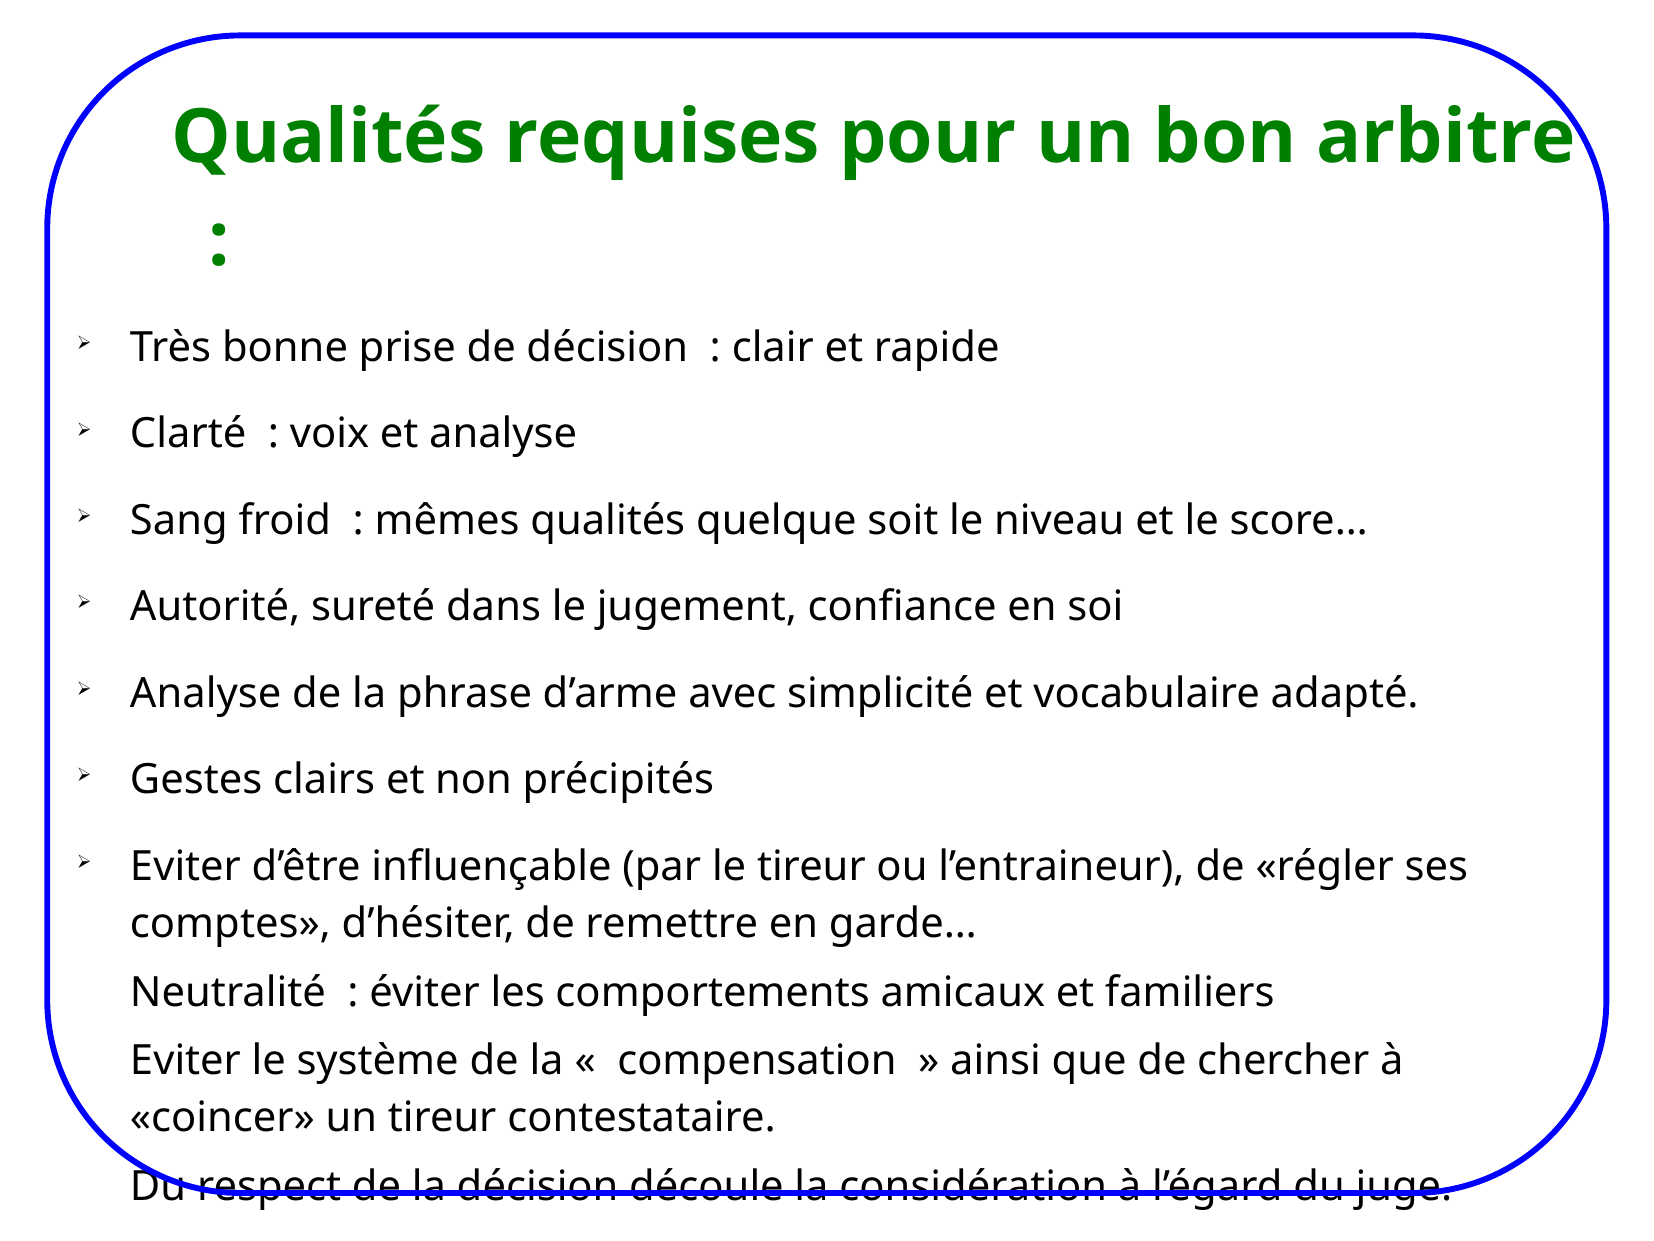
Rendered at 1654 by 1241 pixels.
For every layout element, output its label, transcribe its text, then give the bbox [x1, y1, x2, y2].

list Qualités requises pour un bon arbitre : Très bonne prise de décision : clair et rapide Clarté : voix et analyse Sang froid : mêmes qualités quelque soit le niveau et le score… Autorité, sureté dans le jugement, confiance en soi Analyse de la phrase d’arme avec simplicité et vocabulaire adapté. Gestes clairs et non précipités Eviter d’être influençable (par le tireur ou l’entraineur), de «régler ses comptes», d’hésiter, de remettre en garde… Neutralité : éviter les comportements amicaux et familiers Eviter le système de la « compensation » ainsi que de chercher à «coincer» un tireur contestataire. Du respect de la décision découle la considération à l’égard du juge. Etre capable d’expliquer sa décision [59, 1068, 1595, 1200]
text_box [47, 35, 1607, 1193]
